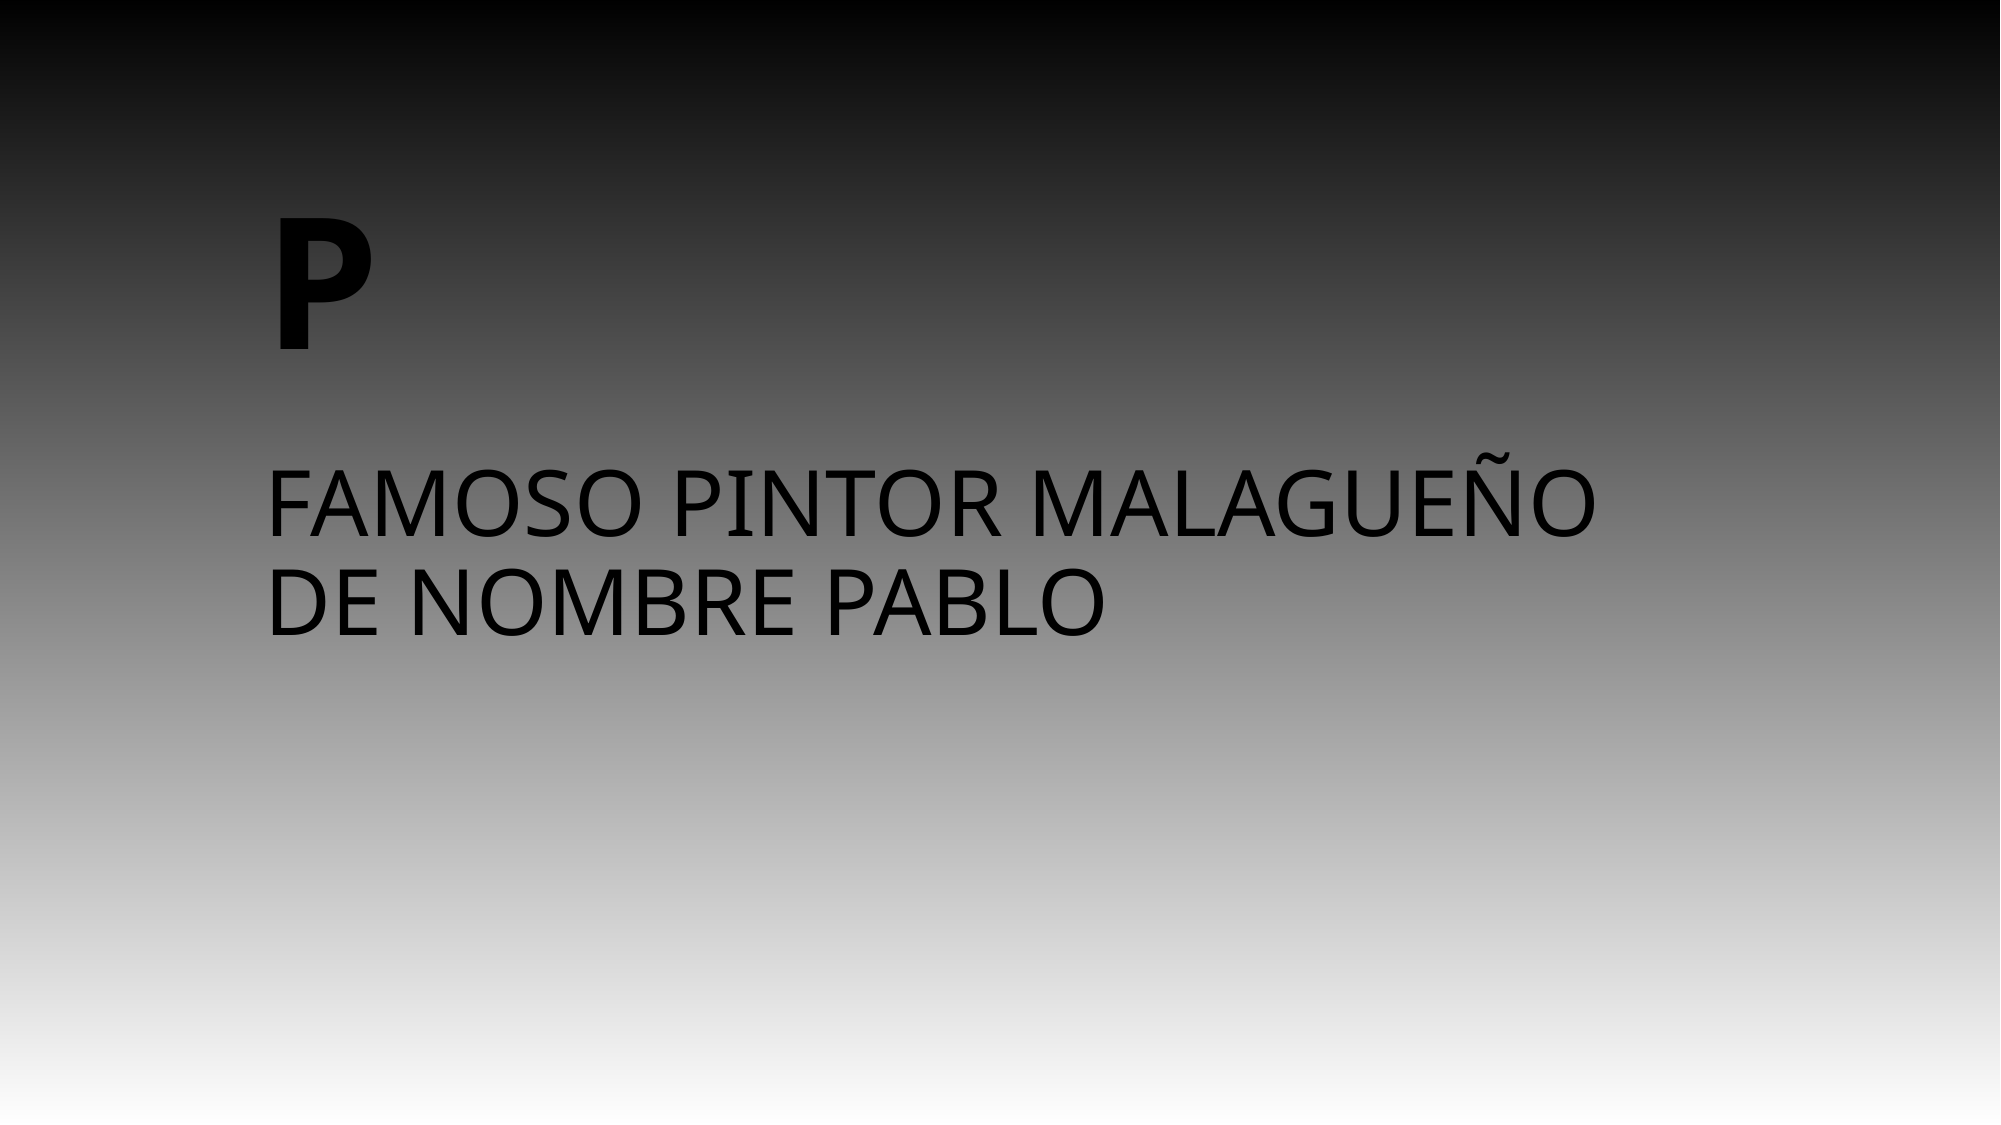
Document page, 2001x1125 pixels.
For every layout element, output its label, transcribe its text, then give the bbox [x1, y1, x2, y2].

title P [249, 184, 1750, 430]
subtitle FAMOSO PINTOR MALAGUEÑO DE NOMBRE PABLO [249, 449, 1750, 722]
